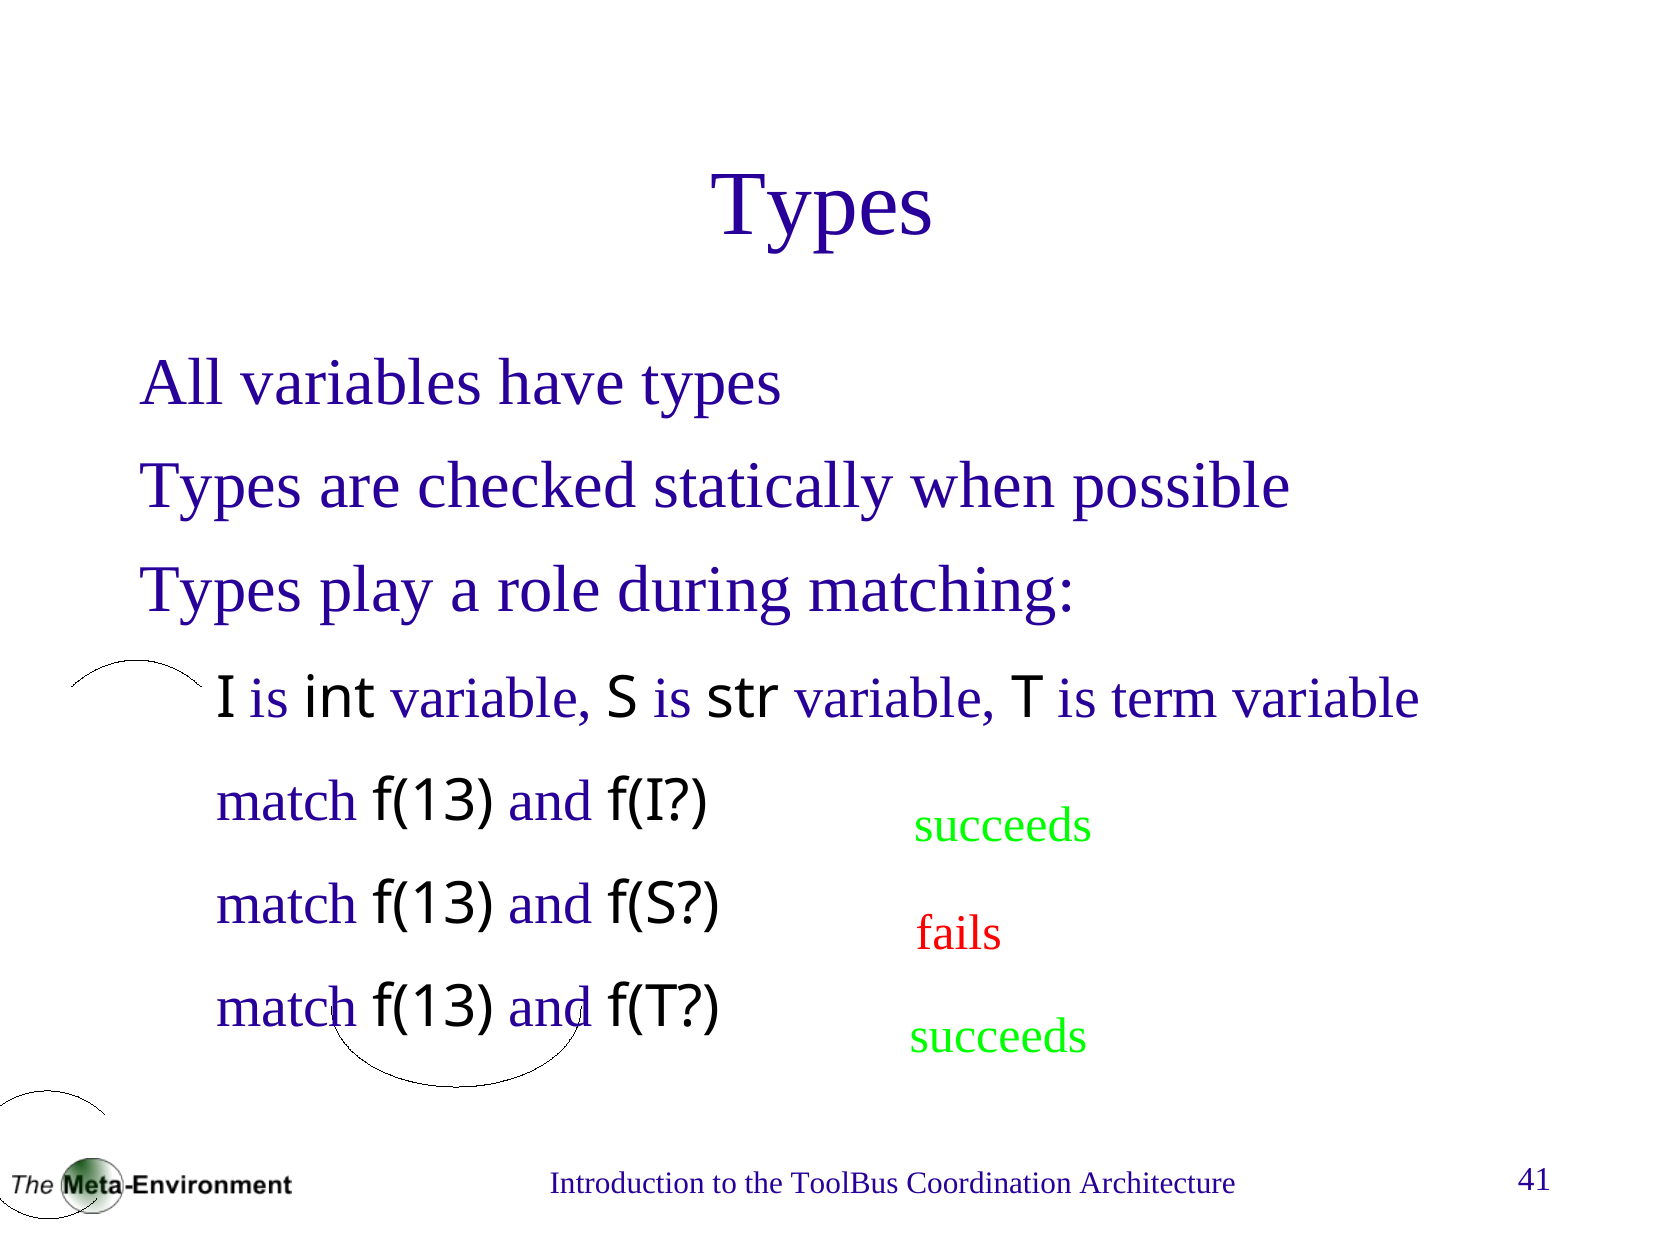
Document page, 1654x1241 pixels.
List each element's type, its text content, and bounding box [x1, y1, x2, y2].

picture [12, 1158, 292, 1214]
list All variables have types Types are checked statically when possible Types play a role during matching: I is int variable, S is str variable, T is term variable match f(13) and f(I?) match f(13) and f(S?) match f(13) and f(T?) [121, 344, 1534, 1127]
text_box succeeds [909, 1007, 1088, 1068]
title Types [116, 99, 1529, 307]
text_box succeeds [914, 797, 1093, 858]
text_box fails [915, 904, 1003, 966]
